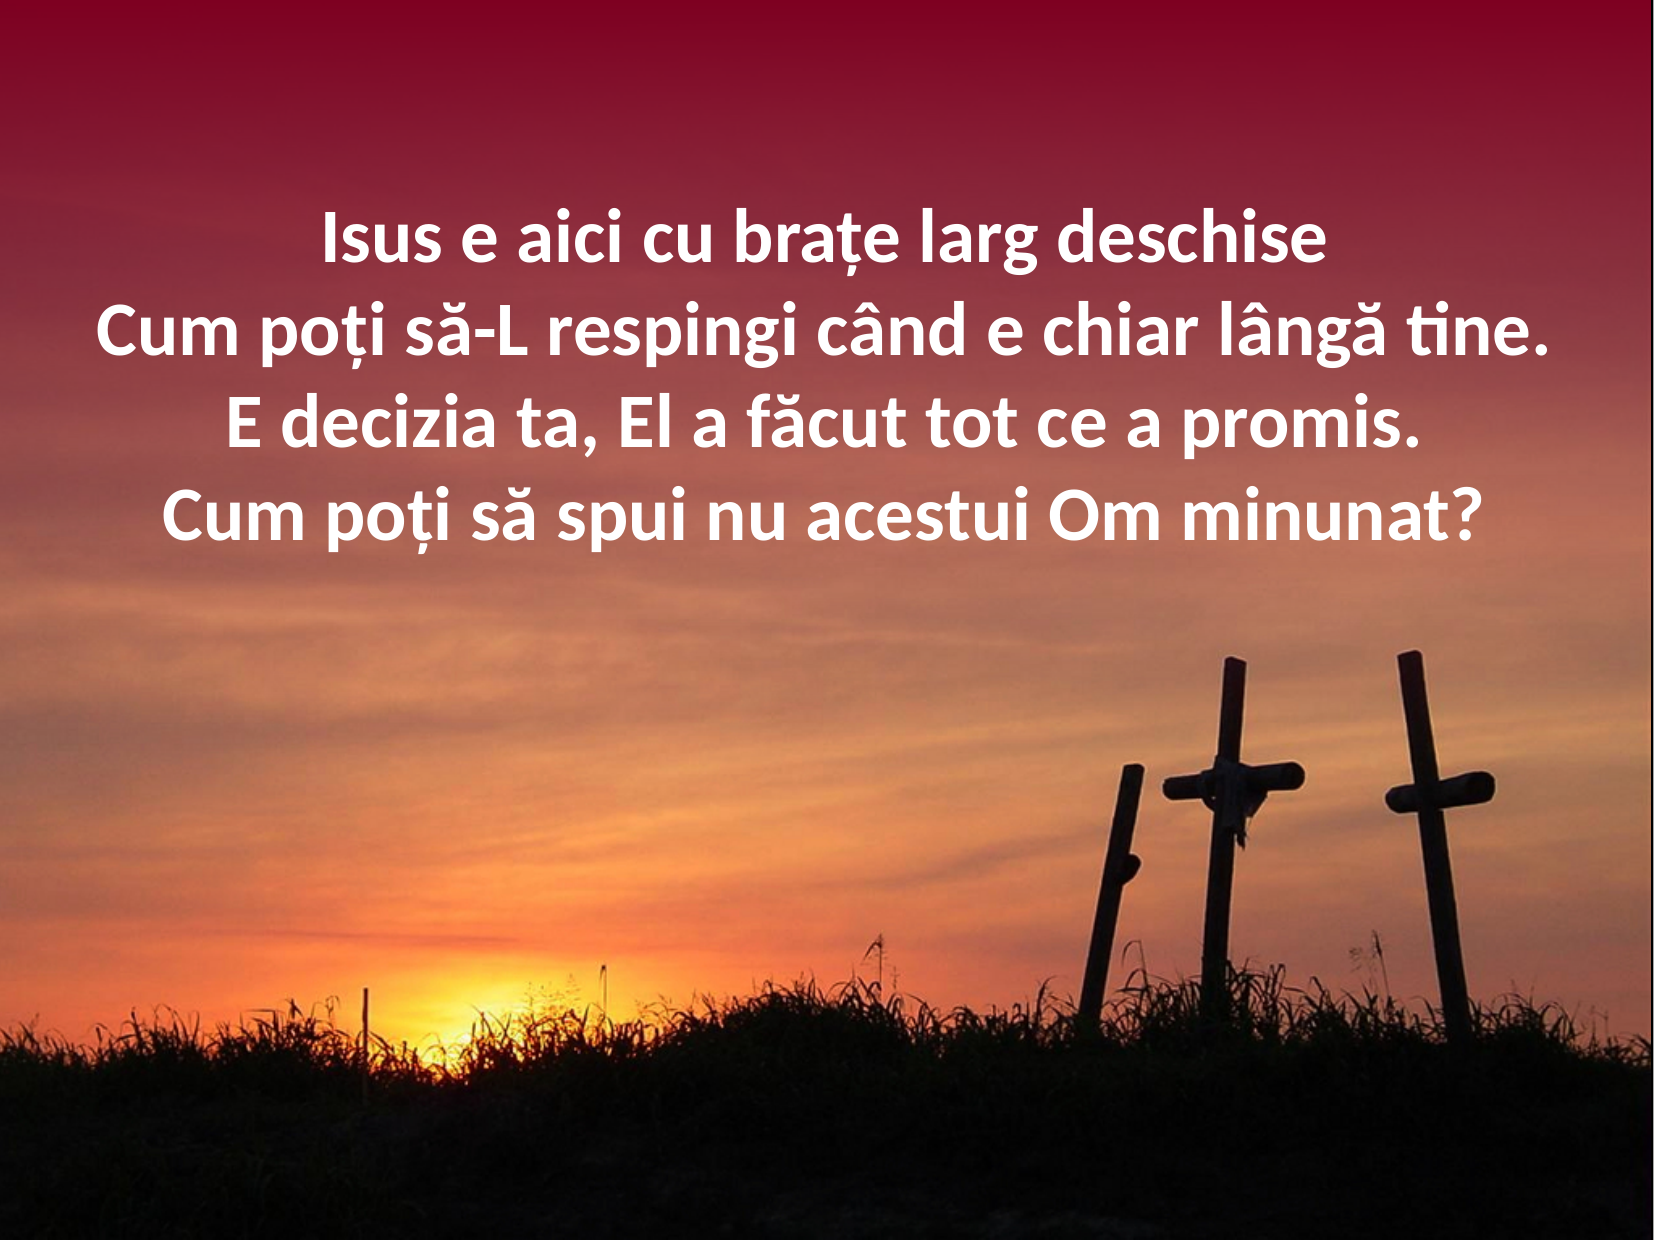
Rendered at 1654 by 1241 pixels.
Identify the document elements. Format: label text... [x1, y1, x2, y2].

picture [0, 751, 1651, 1241]
text_box Isus e aici cu braţe larg deschise Cum poţi să-L respingi când e chiar lângă tine. E decizia ta, El a făcut tot ce a promis. Cum poţi să spui nu acestui Om minunat? [0, 0, 1651, 751]
